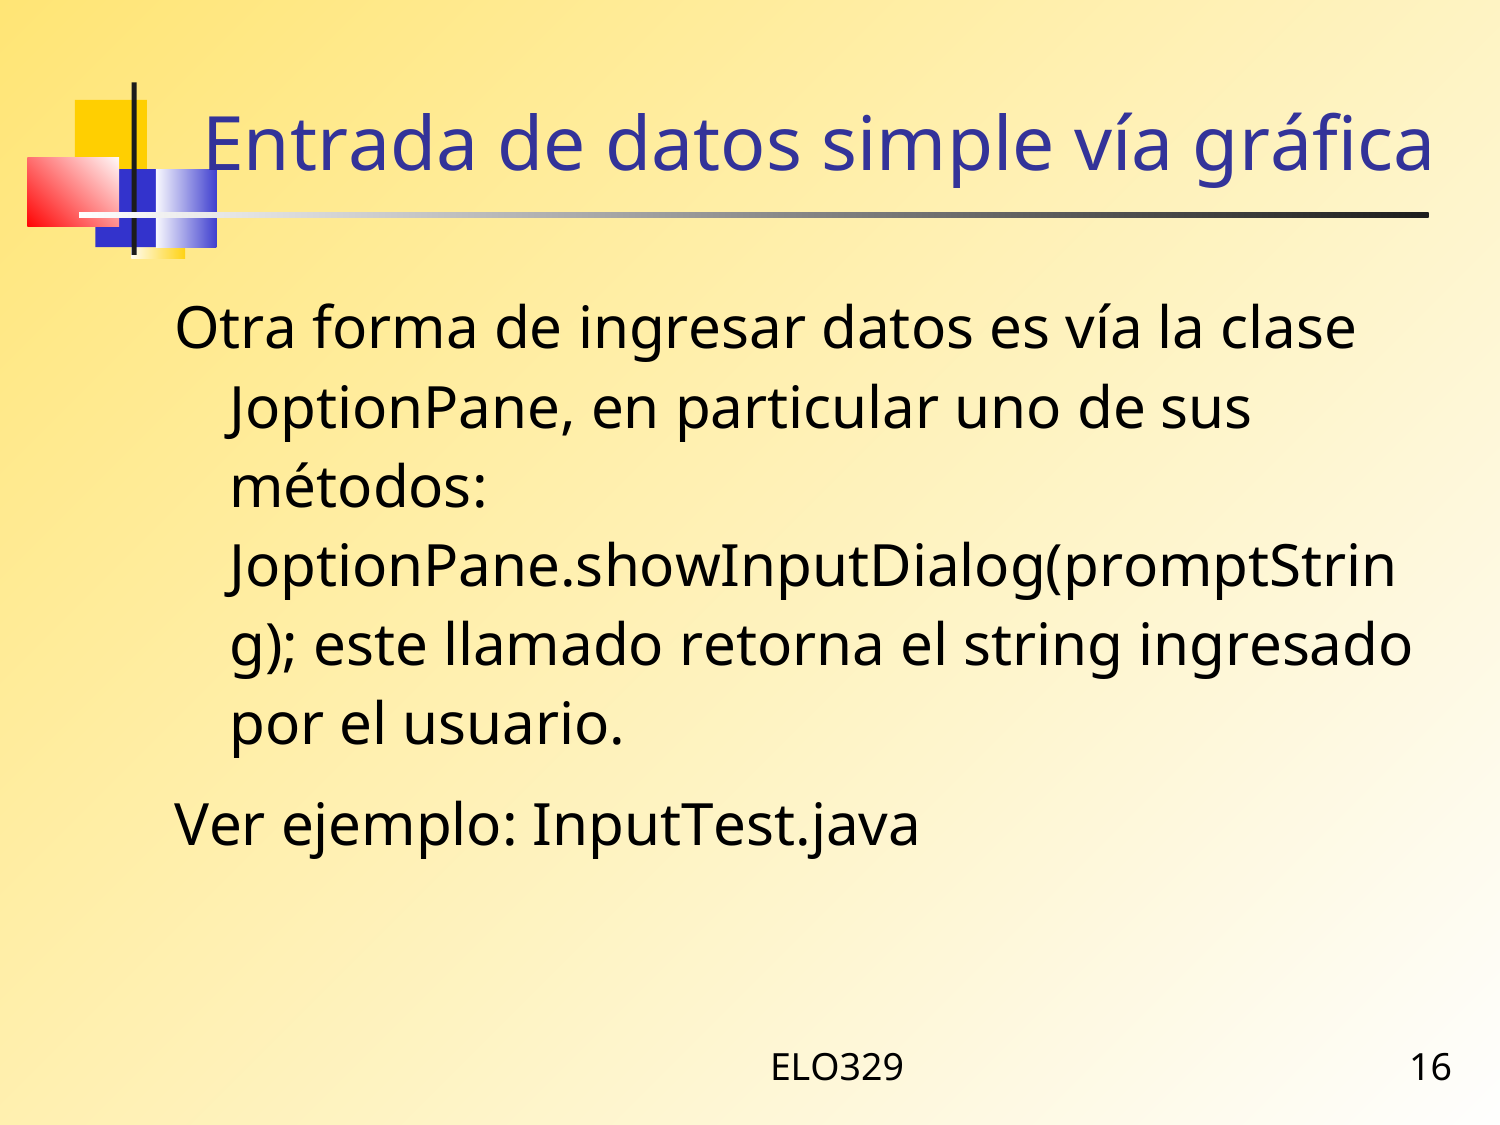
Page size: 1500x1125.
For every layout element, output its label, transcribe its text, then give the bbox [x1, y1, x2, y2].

list Otra forma de ingresar datos es vía la clase JoptionPane, en particular uno de sus métodos: JoptionPane.showInputDialog(promptString); este llamado retorna el string ingresado por el usuario. Ver ejemplo: InputTest.java [159, 278, 1435, 934]
title Entrada de datos simple vía gráfica [187, 37, 1466, 201]
